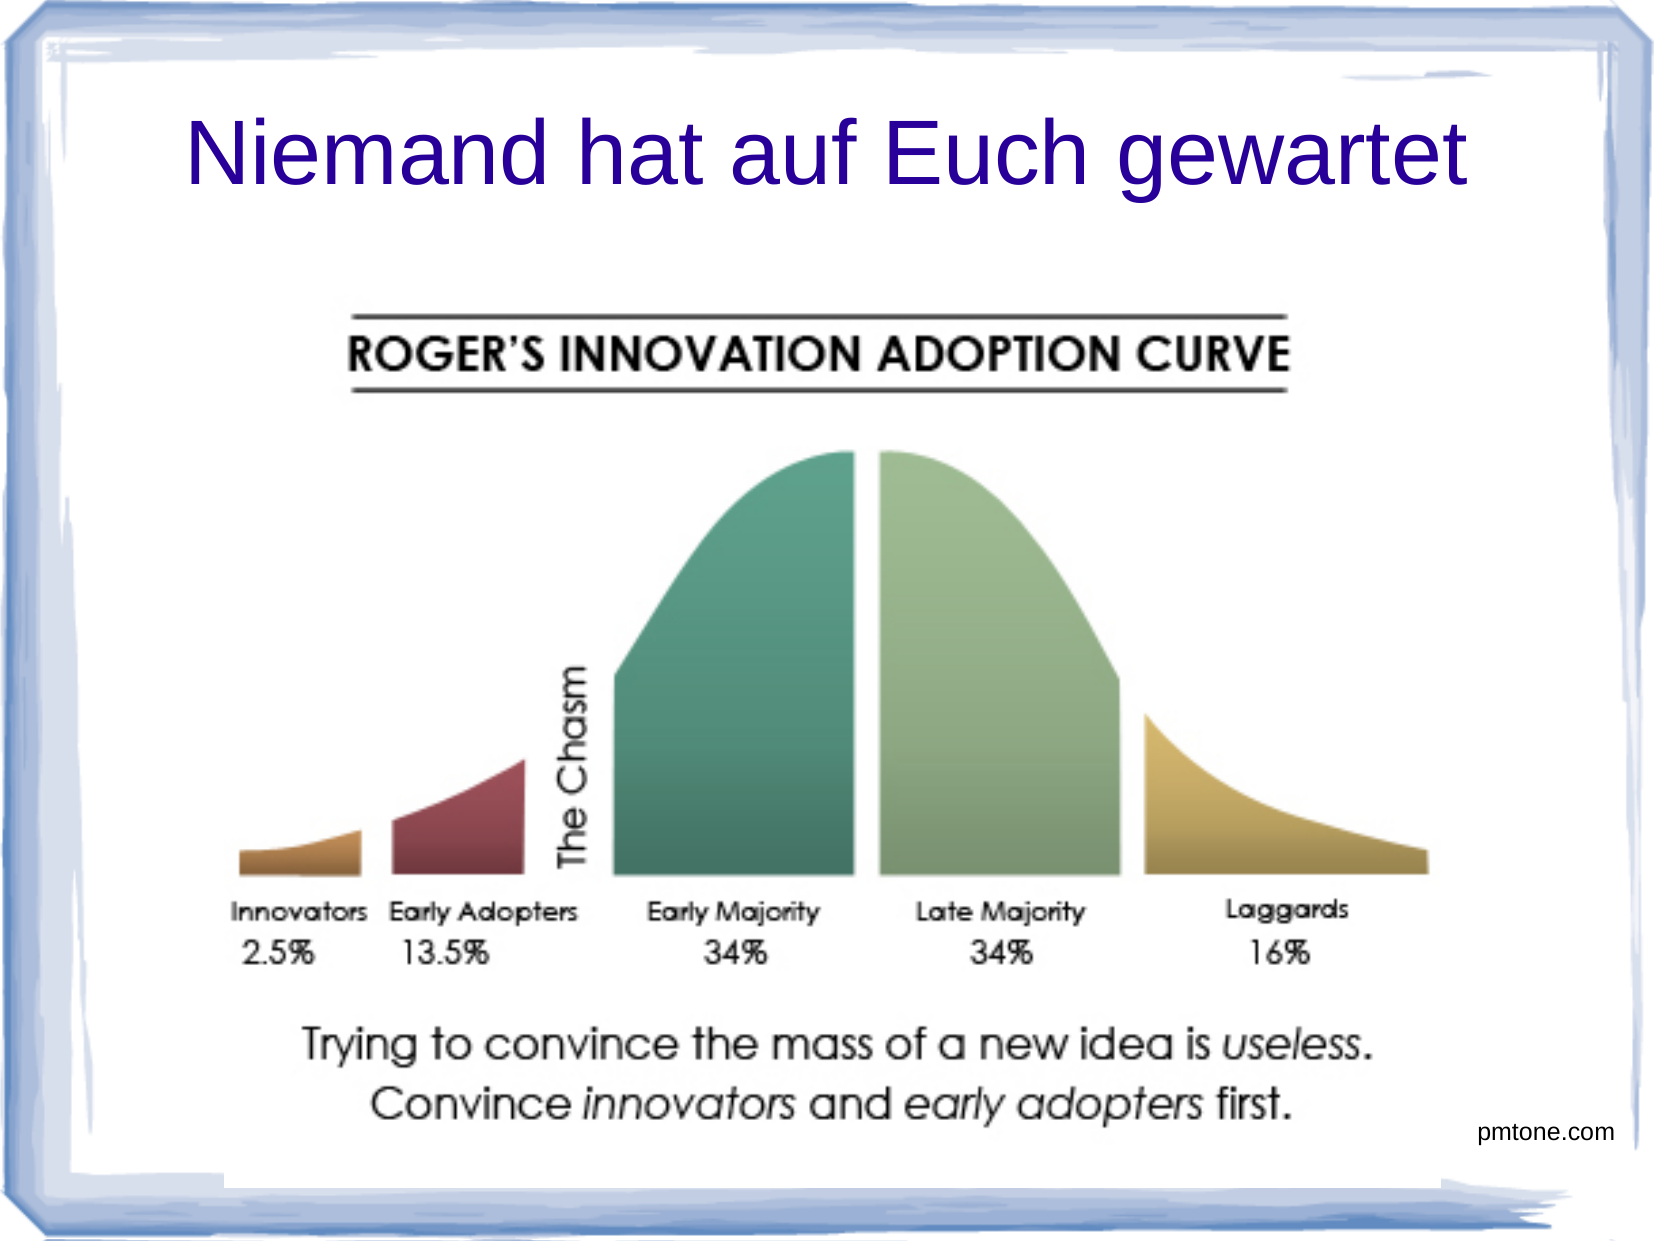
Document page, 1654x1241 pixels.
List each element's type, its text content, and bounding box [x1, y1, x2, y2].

title Niemand hat auf Euch gewartet [82, 49, 1571, 257]
text_box pmtone.com [1334, 1110, 1630, 1154]
picture [0, 0, 1654, 1241]
